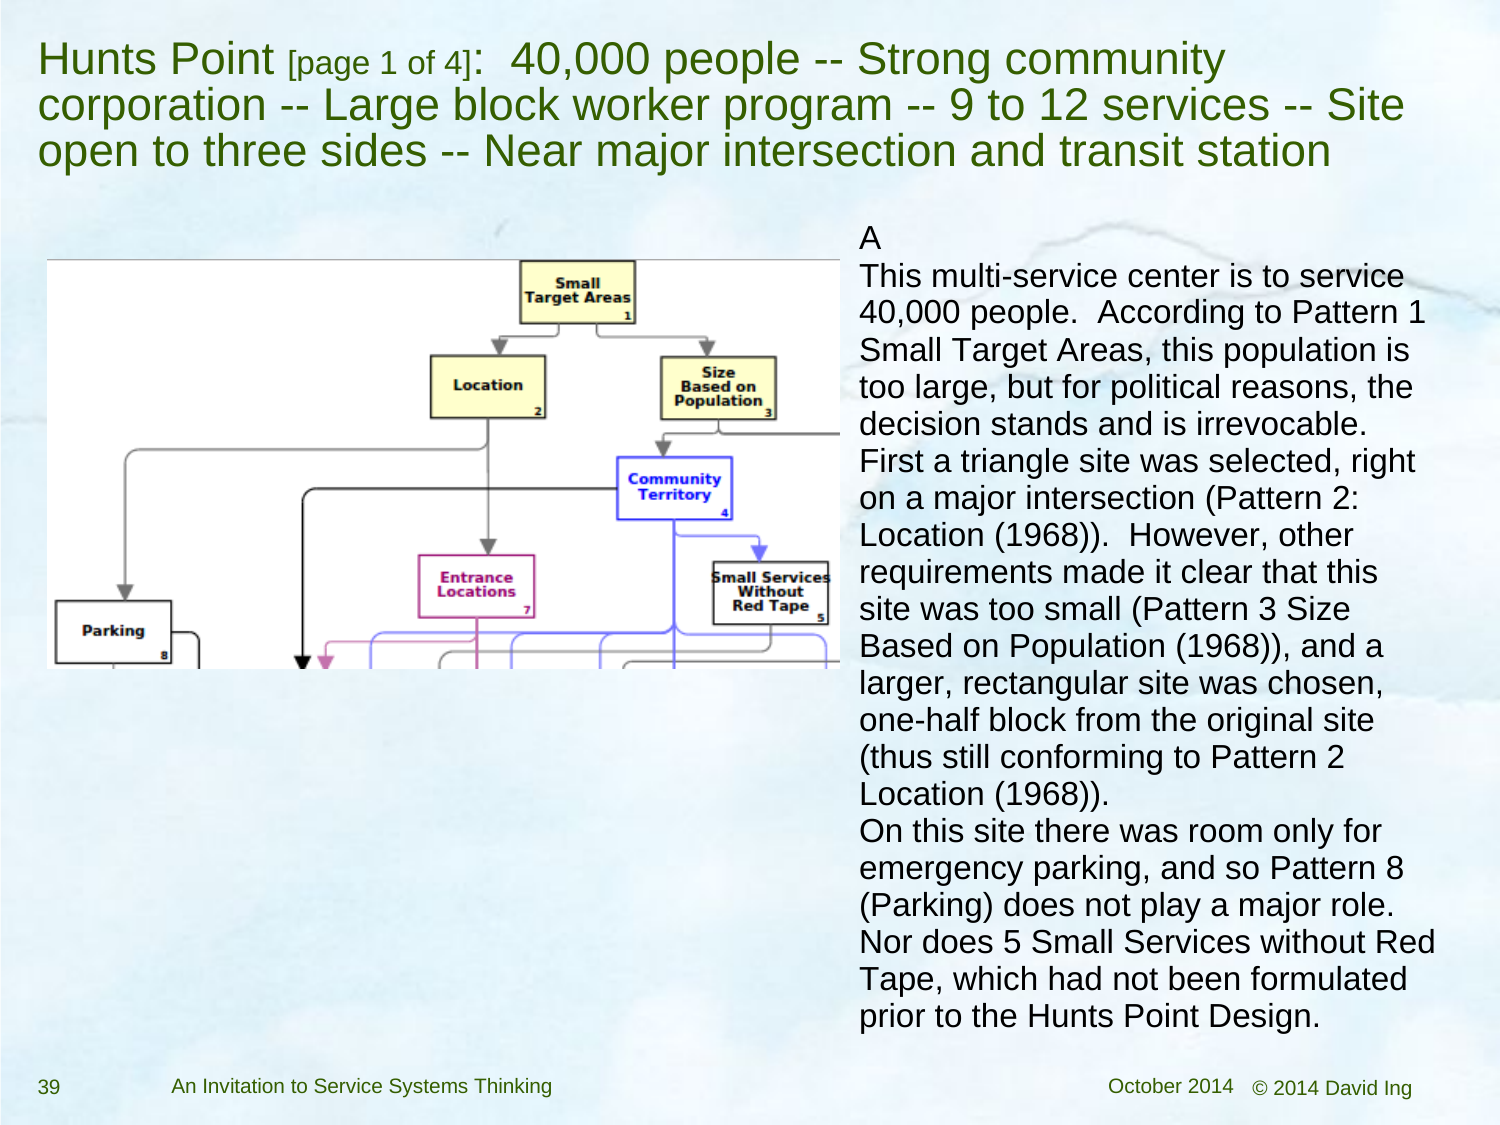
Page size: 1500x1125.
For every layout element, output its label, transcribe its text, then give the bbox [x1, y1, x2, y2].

picture [0, 0, 1500, 1125]
title Hunts Point [page 1 of 4]: 40,000 people -- Strong community corporation -- Large block worker program -- 9 to 12 services -- Site open to three sides -- Near major intersection and transit station [37, 37, 1463, 182]
text_box A This multi-service center is to service 40,000 people. According to Pattern 1 Small Target Areas, this population is too large, but for political reasons, the decision stands and is irrevocable. First a triangle site was selected, right on a major intersection (Pattern 2: Location (1968)). However, other requirements made it clear that this site was too small (Pattern 3 Size Based on Population (1968)), and a larger, rectangular site was chosen, one-half block from the original site (thus still conforming to Pattern 2 Location (1968)). On this site there was room only for emergency parking, and so Pattern 8 (Parking) does not play a major role. Nor does 5 Small Services without Red Tape, which had not been formulated prior to the Hunts Point Design. [844, 212, 1453, 1053]
